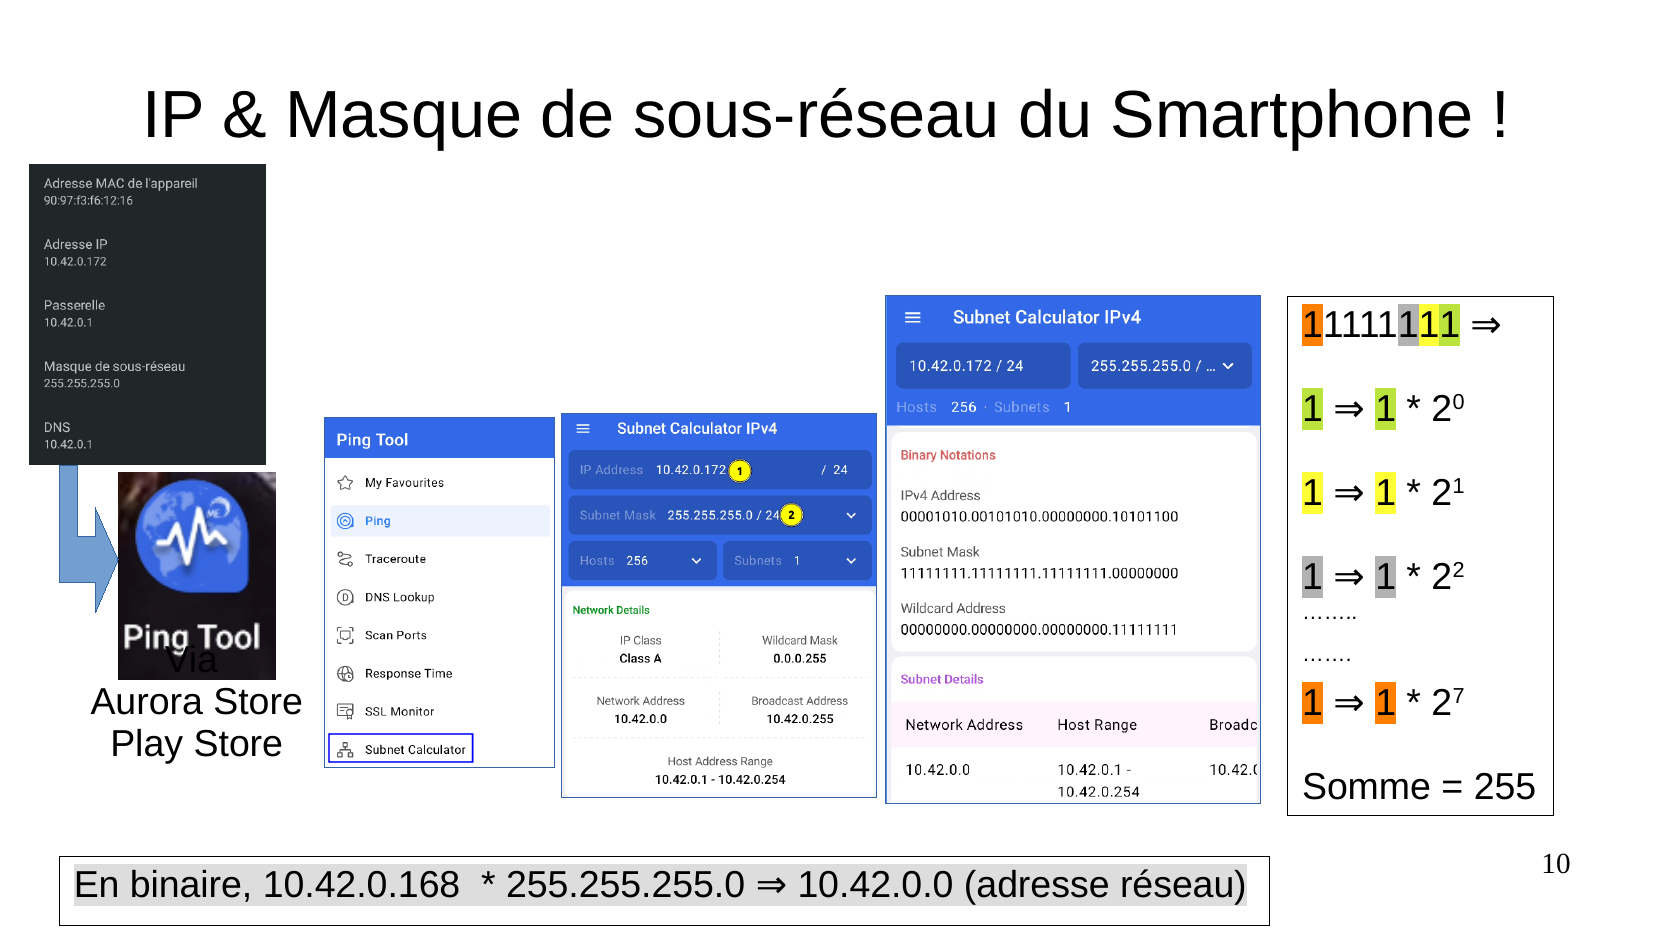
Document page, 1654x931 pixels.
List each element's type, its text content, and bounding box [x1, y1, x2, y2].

picture [561, 413, 877, 798]
title IP & Masque de sous-réseau du Smartphone ! [59, 30, 1595, 199]
picture [118, 472, 276, 680]
picture [885, 295, 1261, 804]
text_box 11111111 ⇒ 1 ⇒ 1 * 20 1 ⇒ 1 * 21 1 ⇒ 1 * 22 …….. ……. 1 ⇒ 1 * 27 Somme = 255 [1287, 296, 1554, 816]
picture [324, 417, 555, 768]
text_box En binaire, 10.42.0.168 * 255.255.255.0 ⇒ 10.42.0.0 (adresse réseau) [59, 856, 1270, 926]
text_box [59, 466, 119, 613]
picture [29, 164, 266, 466]
